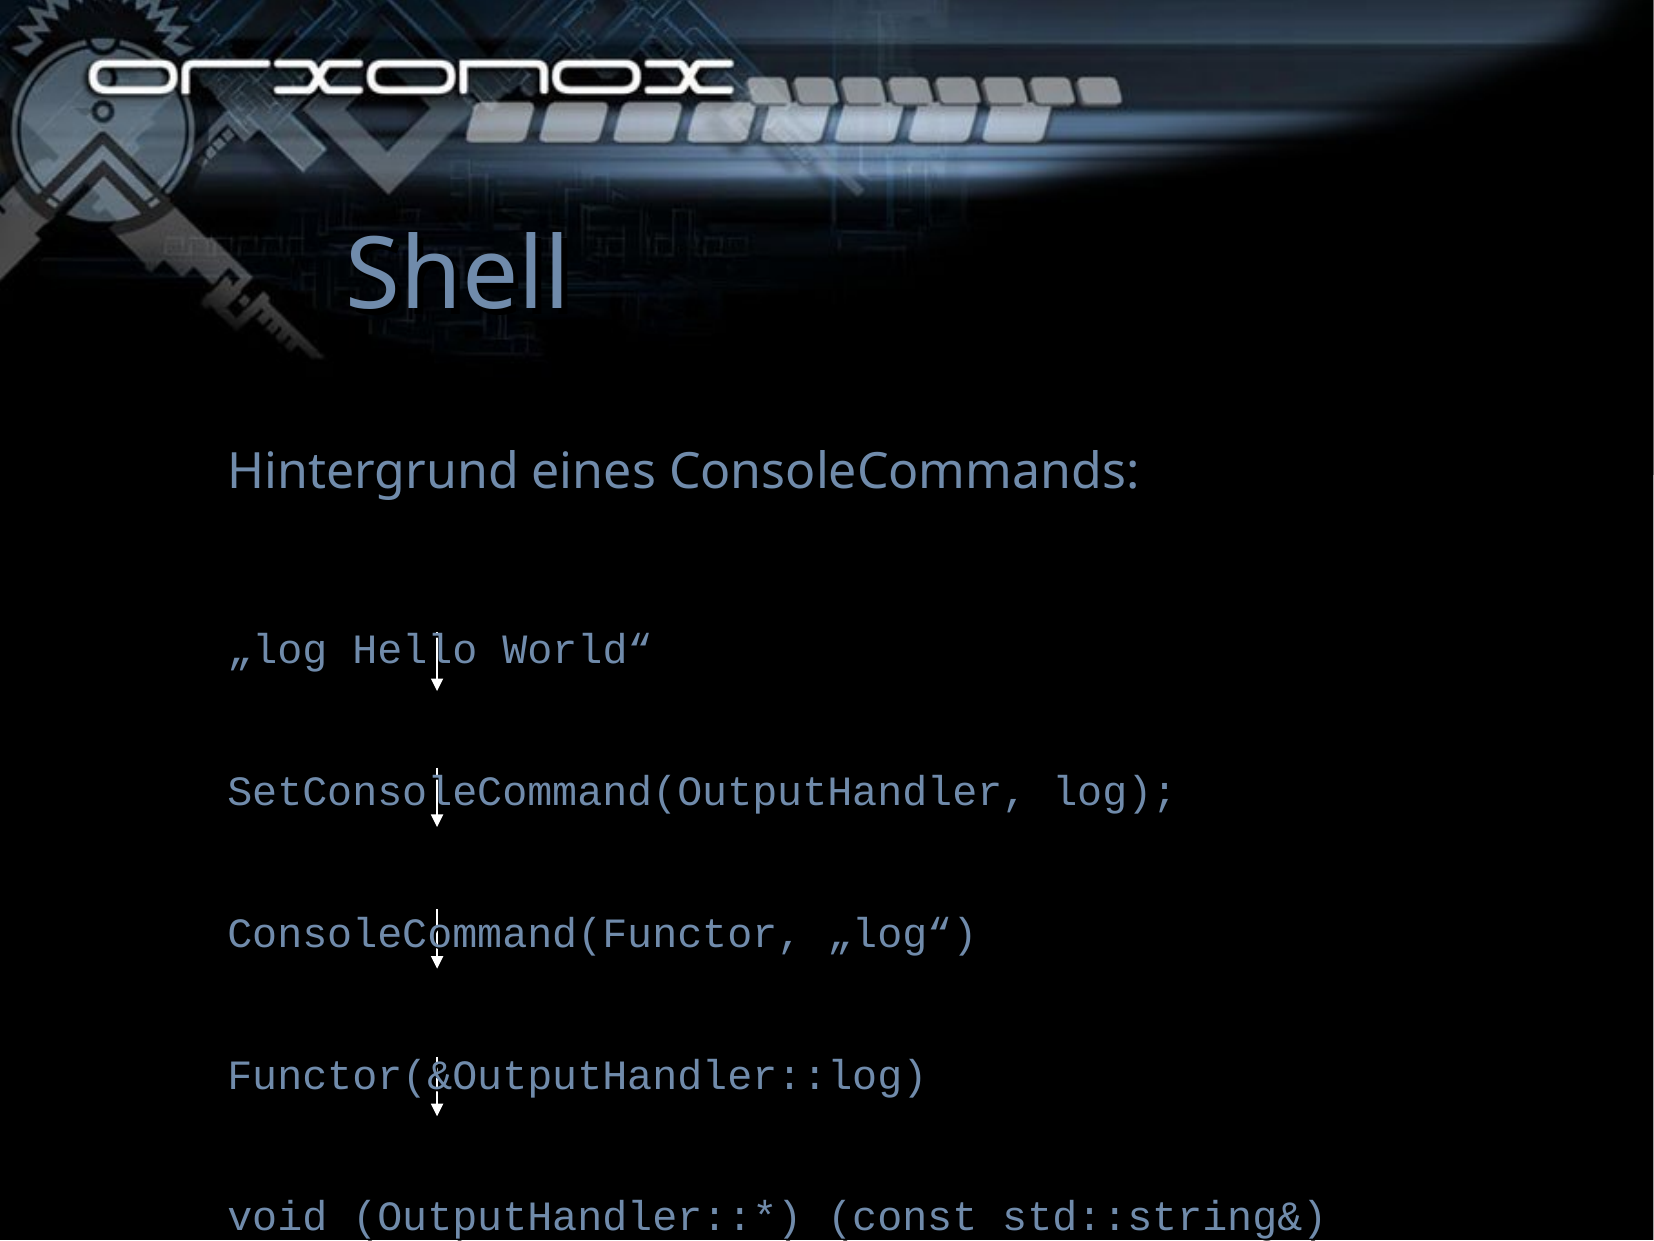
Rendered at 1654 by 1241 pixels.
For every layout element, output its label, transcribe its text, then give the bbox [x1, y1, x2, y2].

text_box Shell [330, 194, 1306, 250]
text_box Hintergrund eines ConsoleCommands: „log Hello World“ SetConsoleCommand(OutputHandler, log); ConsoleCommand(Functor, „log“) Functor(&OutputHandler::log) void (OutputHandler::*) (const std::string&) [177, 393, 1565, 1182]
picture [0, 0, 1654, 475]
